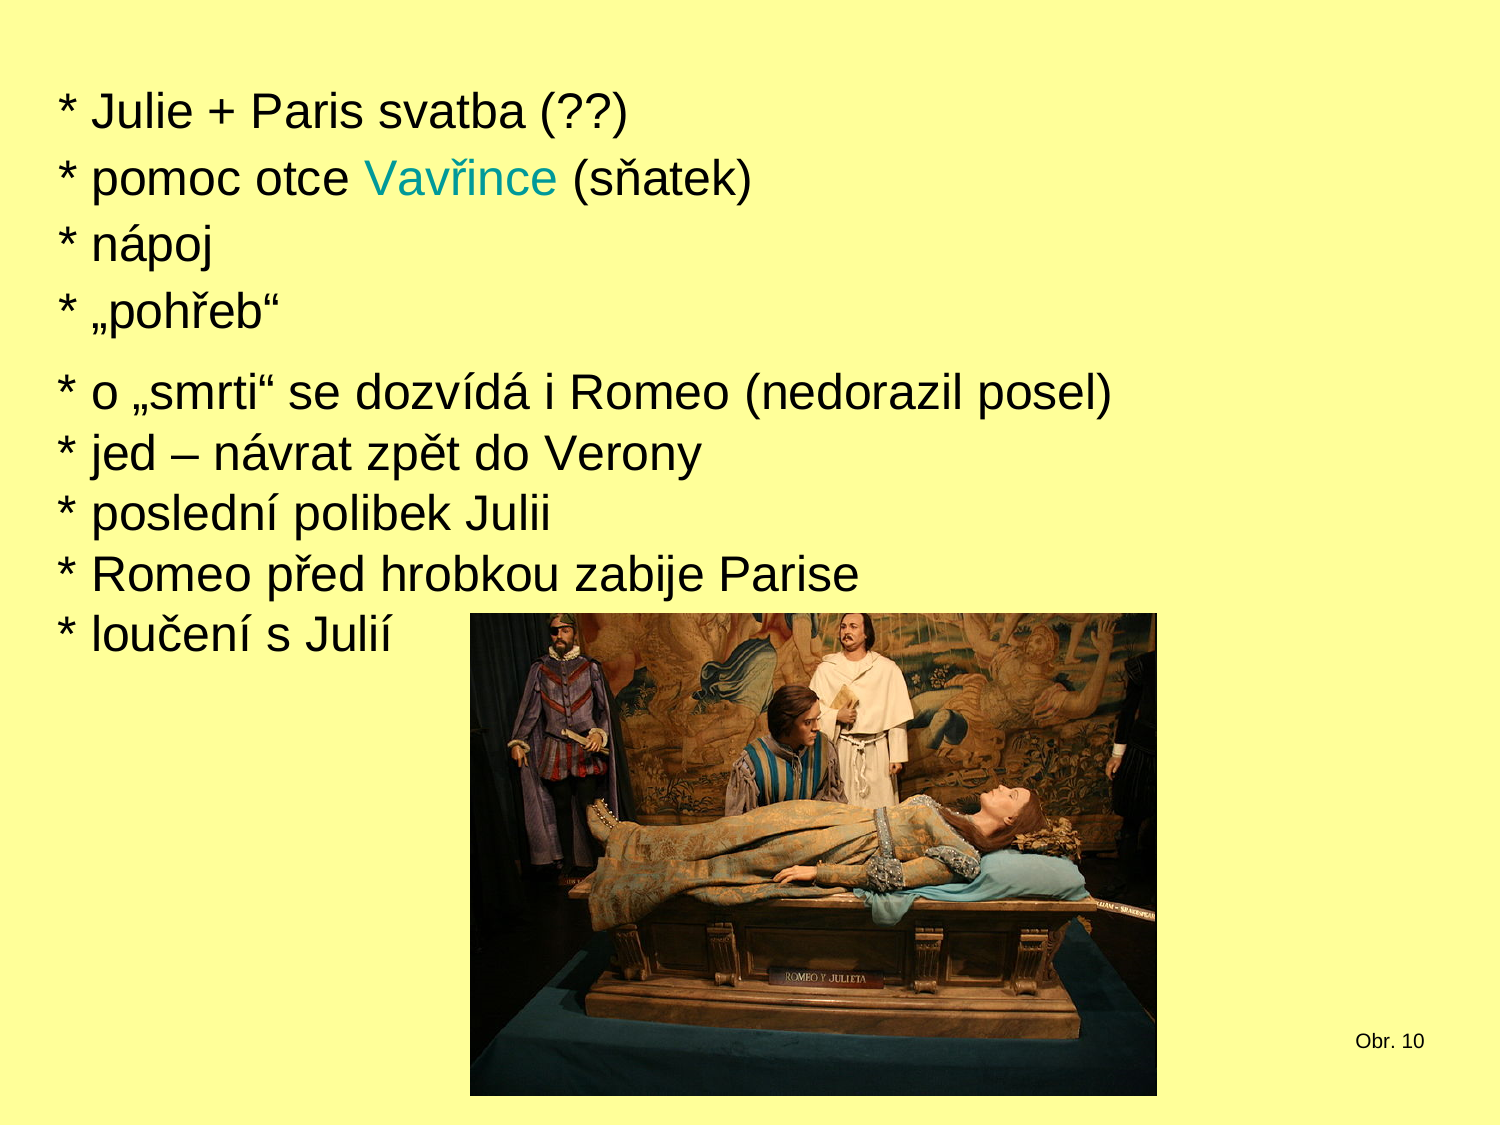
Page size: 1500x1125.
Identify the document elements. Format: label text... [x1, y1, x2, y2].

text_box * o „smrti“ se dozvídá i Romeo (nedorazil posel) * jed – návrat zpět do Verony * poslední polibek Julii * Romeo před hrobkou zabije Parise * loučení s Julií [43, 363, 1255, 1125]
text_box Obr. 10 [1340, 1020, 1447, 1061]
list * Julie + Paris svatba (??) * pomoc otce Vavřince (sňatek) * nápoj * „pohřeb“ [43, 78, 1255, 363]
picture [470, 613, 1157, 1096]
